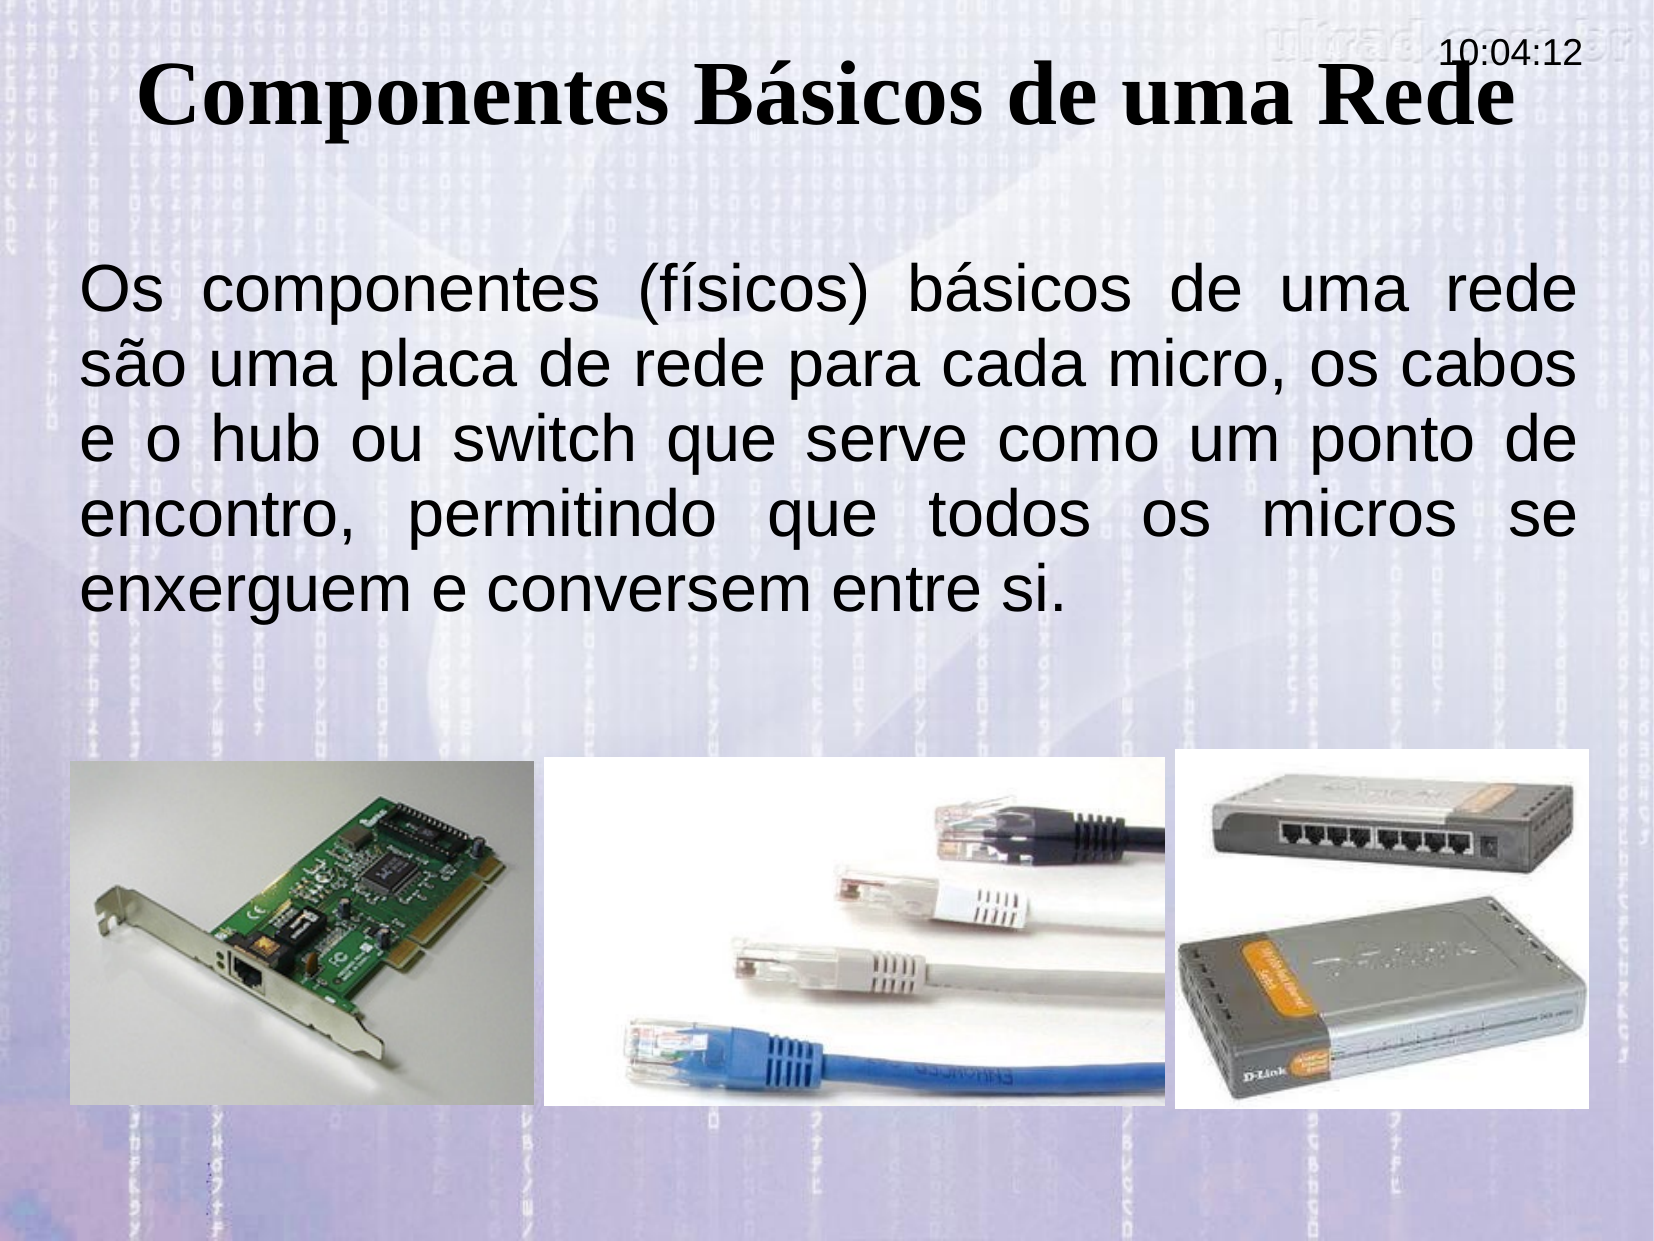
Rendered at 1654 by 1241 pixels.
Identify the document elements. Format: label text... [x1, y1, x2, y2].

text_box 09:49:09 [1423, 23, 1631, 94]
text_box Os componentes (físicos) básicos de uma rede são uma placa de rede para cada micro, os cabos e o hub ou switch que serve como um ponto de encontro, permitindo que todos os micros se enxerguem e conversem entre si. [64, 244, 1595, 638]
picture [0, 0, 1654, 1241]
text_box Componentes Básicos de uma Rede [29, 35, 1625, 171]
